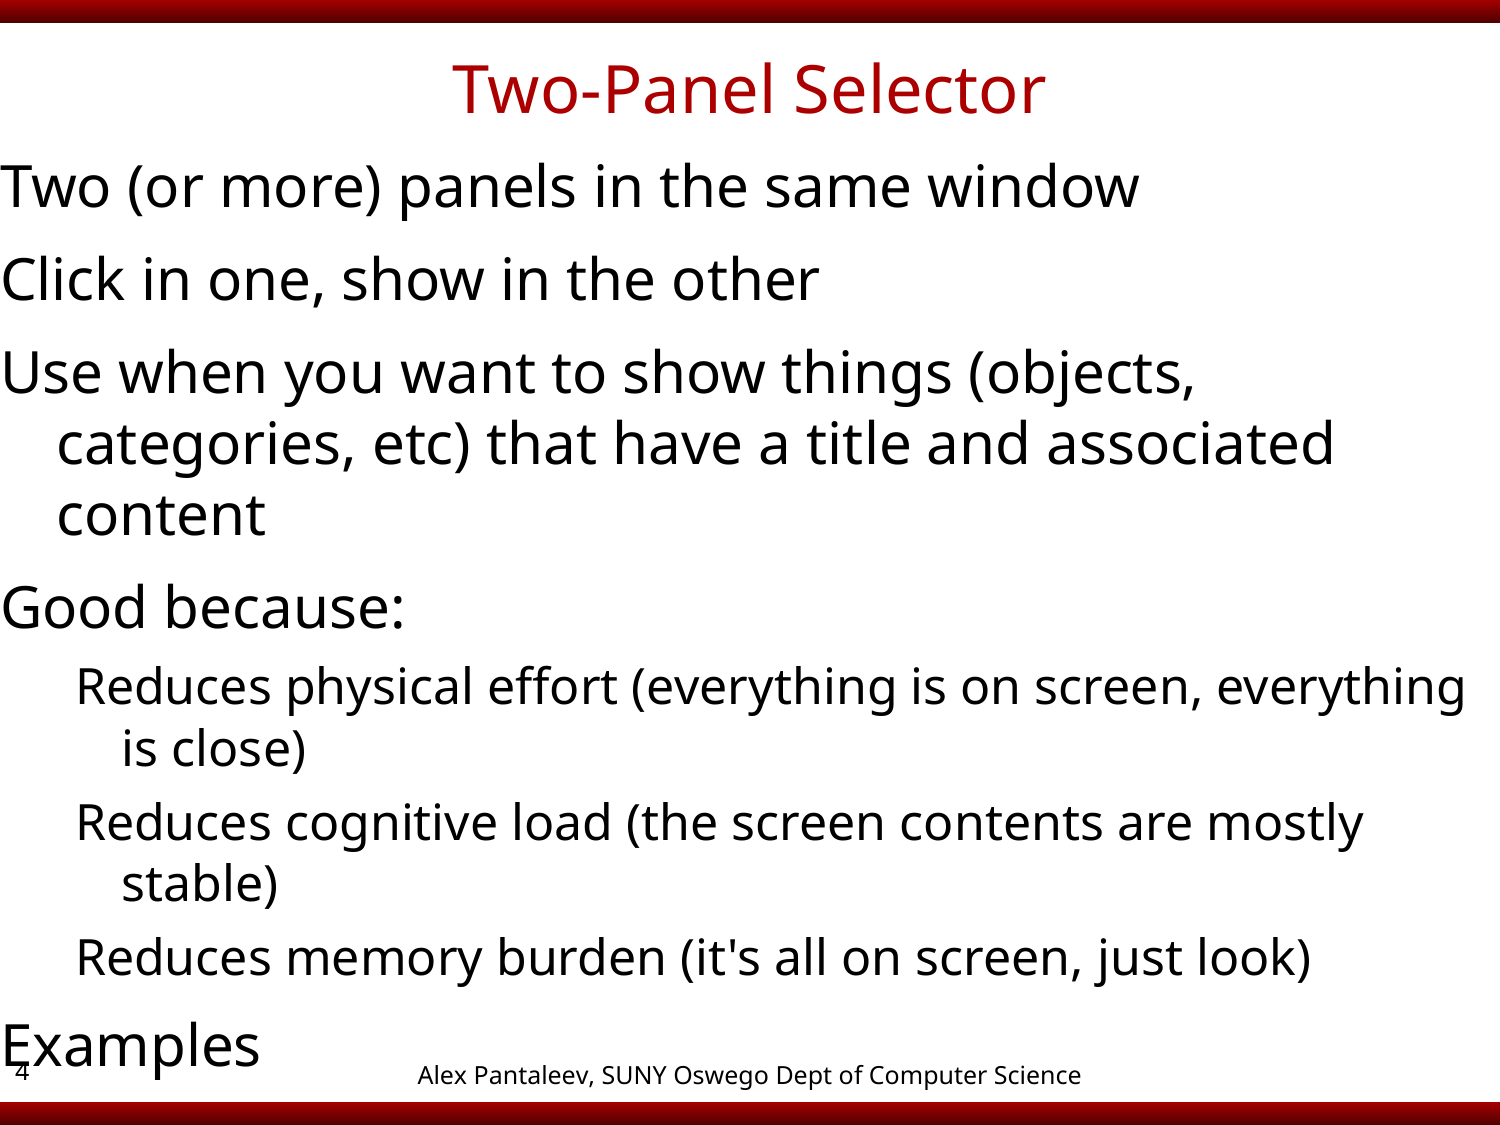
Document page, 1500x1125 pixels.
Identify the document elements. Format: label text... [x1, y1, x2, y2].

title Two-Panel Selector [0, 24, 1500, 150]
list Two (or more) panels in the same window Click in one, show in the other Use when you want to show things (objects, categories, etc) that have a title and associated content Good because: Reduces physical effort (everything is on screen, everything is close) Reduces cognitive load (the screen contents are mostly stable) Reduces memory burden (it's all on screen, just look) Examples [0, 149, 1476, 1063]
